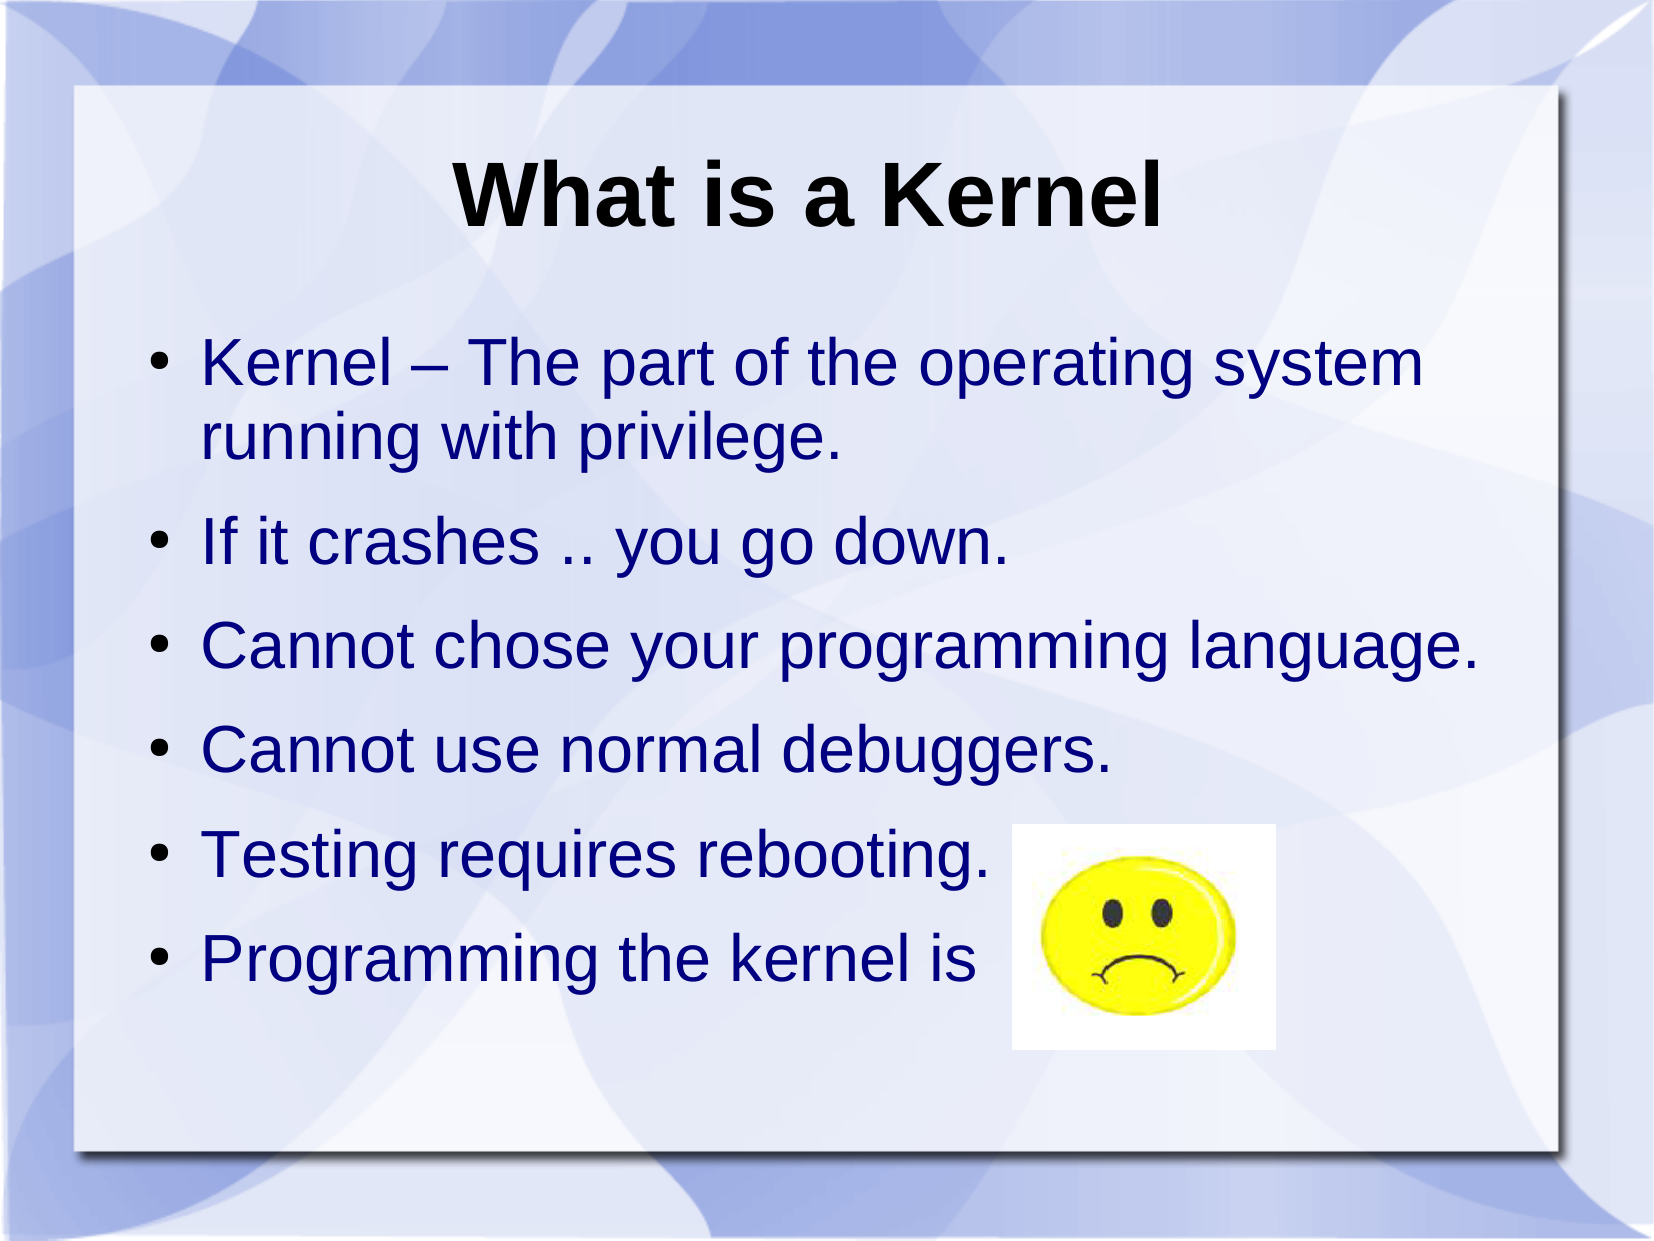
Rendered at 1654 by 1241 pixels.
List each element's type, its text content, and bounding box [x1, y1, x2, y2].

title What is a Kernel [82, 98, 1536, 291]
picture [0, 0, 1654, 1241]
list Kernel – The part of the operating system running with privilege. If it crashes .. you go down. Cannot chose your programming language. Cannot use normal debuggers. Testing requires rebooting. Programming the kernel is [129, 324, 1489, 1217]
